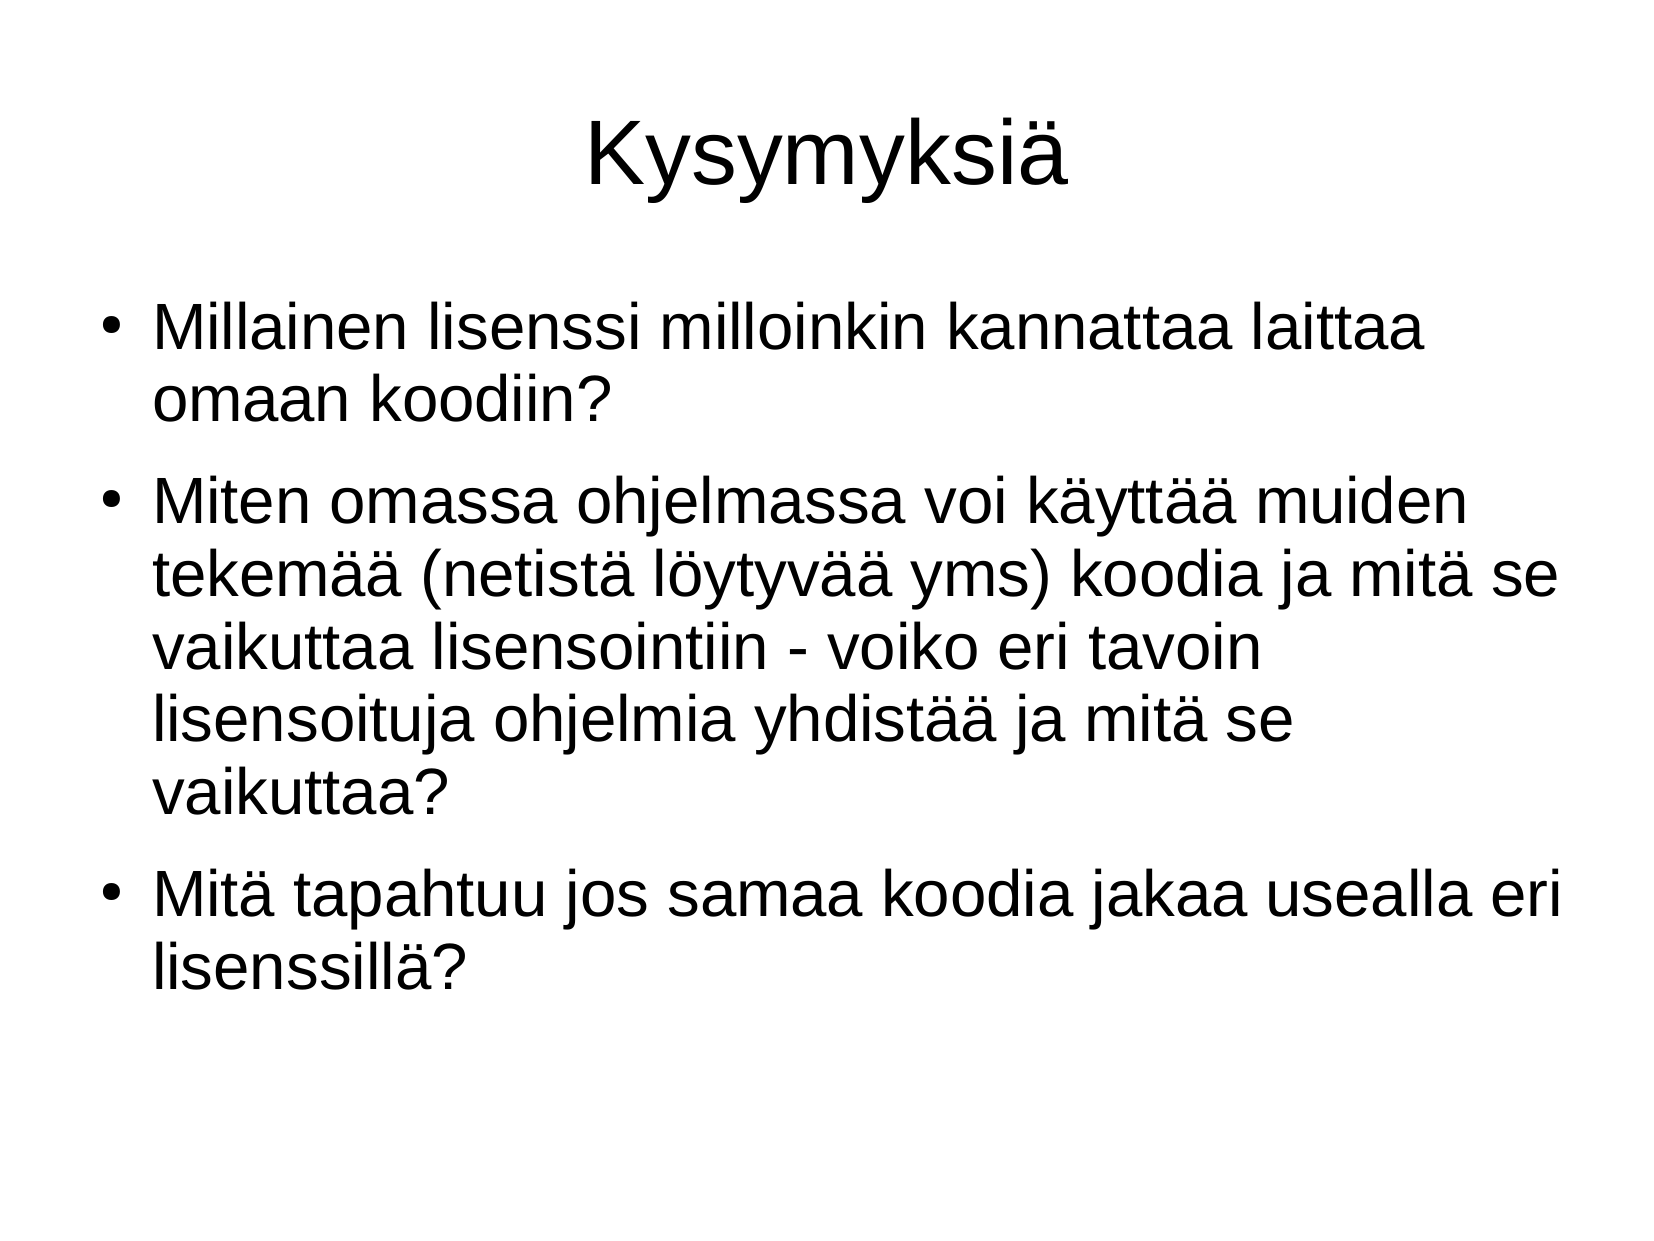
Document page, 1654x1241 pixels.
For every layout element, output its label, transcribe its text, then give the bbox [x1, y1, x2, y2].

list Millainen lisenssi milloinkin kannattaa laittaa omaan koodiin? Miten omassa ohjelmassa voi käyttää muiden tekemää (netistä löytyvää yms) koodia ja mitä se vaikuttaa lisensointiin - voiko eri tavoin lisensoituja ohjelmia yhdistää ja mitä se vaikuttaa? Mitä tapahtuu jos samaa koodia jakaa usealla eri lisenssillä? [82, 290, 1571, 1010]
title Kysymyksiä [82, 49, 1571, 257]
